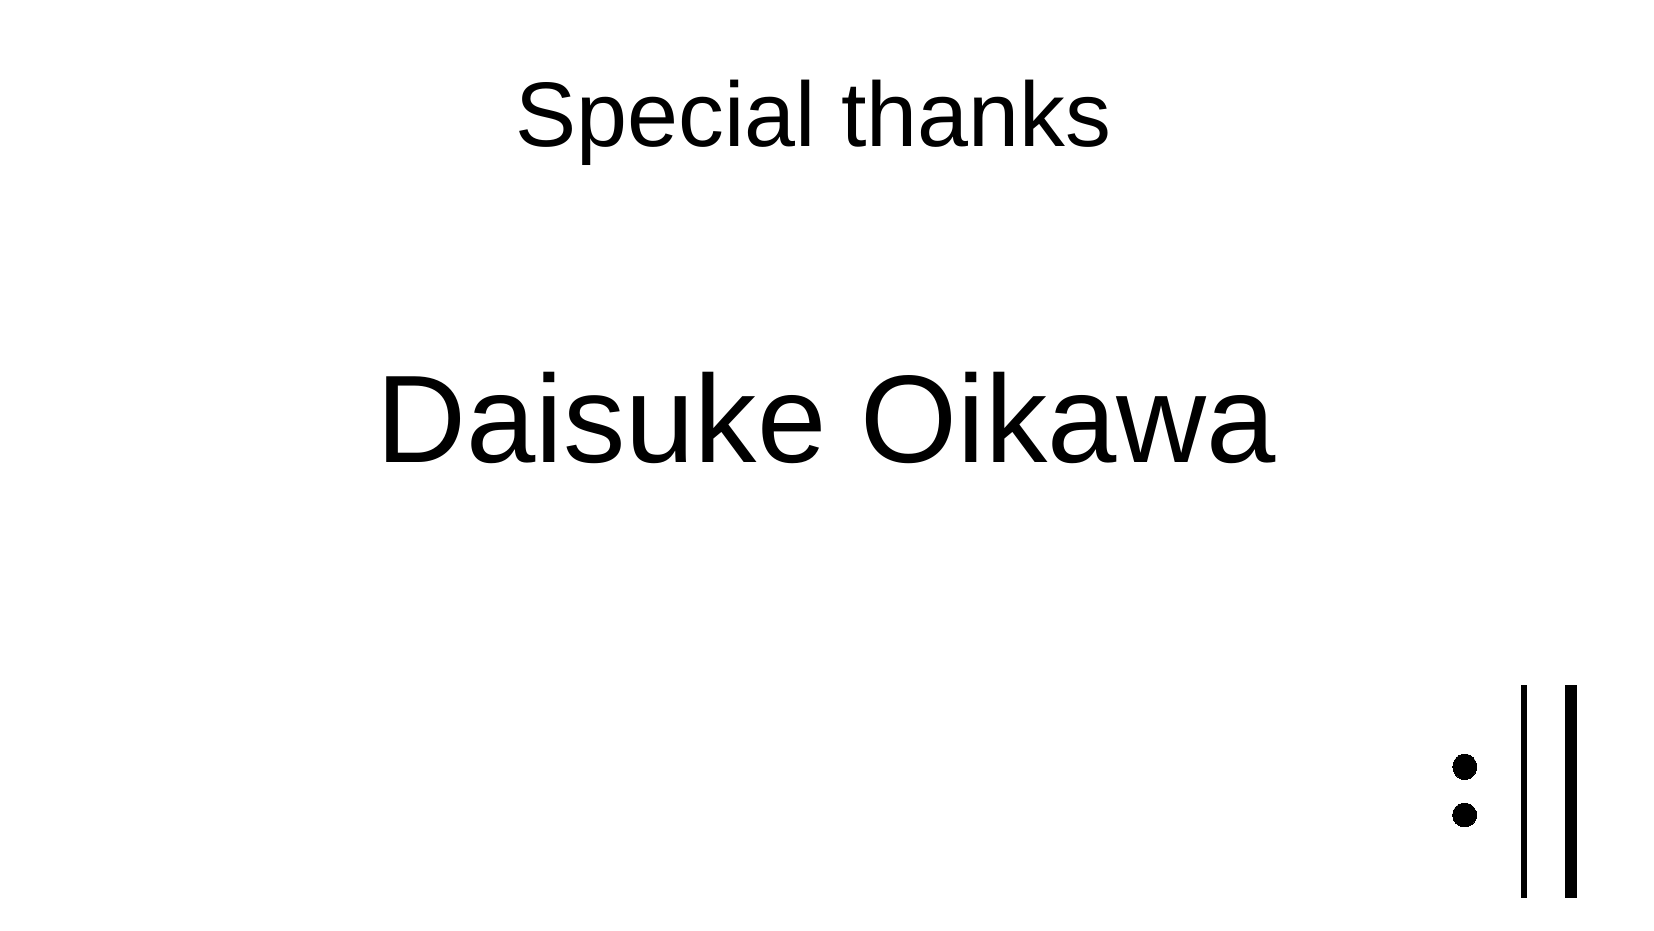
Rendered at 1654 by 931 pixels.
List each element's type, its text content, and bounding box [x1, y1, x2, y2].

title Special thanks [82, 37, 1571, 193]
list Daisuke Oikawa [317, 349, 1299, 582]
text_box [1452, 803, 1477, 827]
text_box [1452, 754, 1477, 780]
